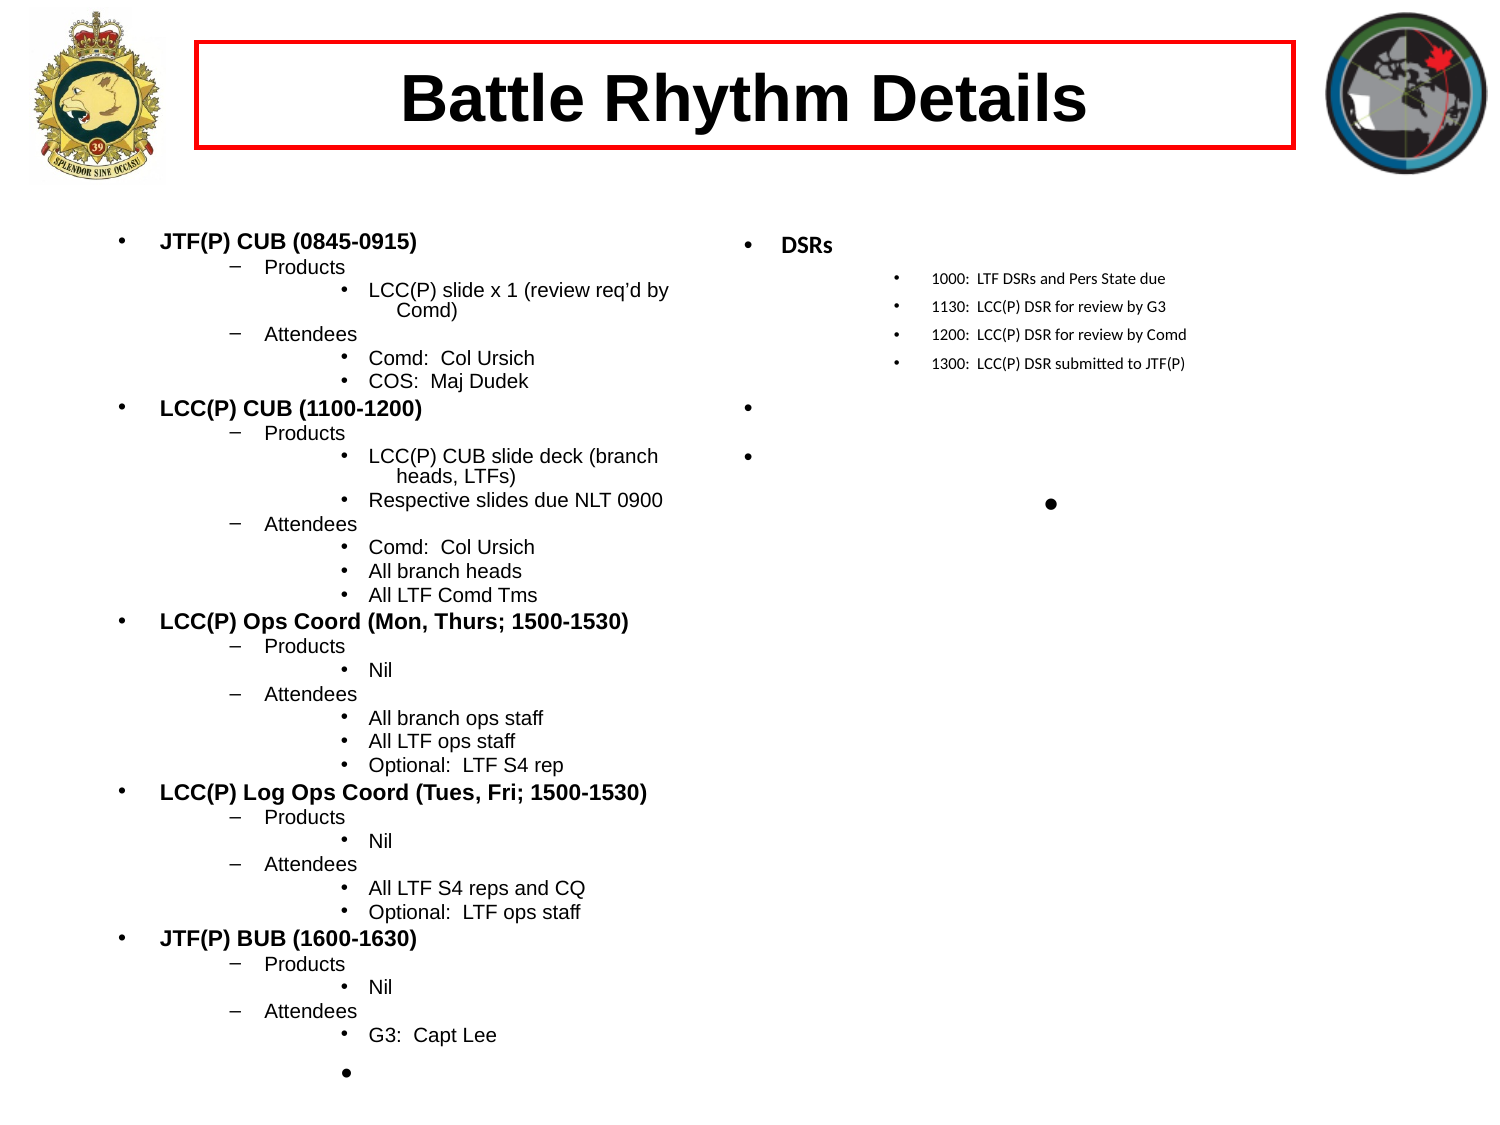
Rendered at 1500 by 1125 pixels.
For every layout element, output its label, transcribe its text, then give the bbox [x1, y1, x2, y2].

list JTF(P) CUB (0845-0915) Products LCC(P) slide x 1 (review req’d by Comd) Attendees Comd: Col Ursich COS: Maj Dudek LCC(P) CUB (1100-1200) Products LCC(P) CUB slide deck (branch heads, LTFs) Respective slides due NLT 0900 Attendees Comd: Col Ursich All branch heads All LTF Comd Tms LCC(P) Ops Coord (Mon, Thurs; 1500-1530) Products Nil Attendees All branch ops staff All LTF ops staff Optional: LTF S4 rep LCC(P) Log Ops Coord (Tues, Fri; 1500-1530) Products Nil Attendees All LTF S4 reps and CQ Optional: LTF ops staff JTF(P) BUB (1600-1630) Products Nil Attendees G3: Capt Lee [103, 224, 729, 1063]
text_box Battle Rhythm Details [196, 42, 1294, 148]
text_box DSRs 1000: LTF DSRs and Pers State due 1130: LCC(P) DSR for review by G3 1200: LCC(P) DSR for review by Comd 1300: LCC(P) DSR submitted to JTF(P) [728, 224, 1355, 988]
